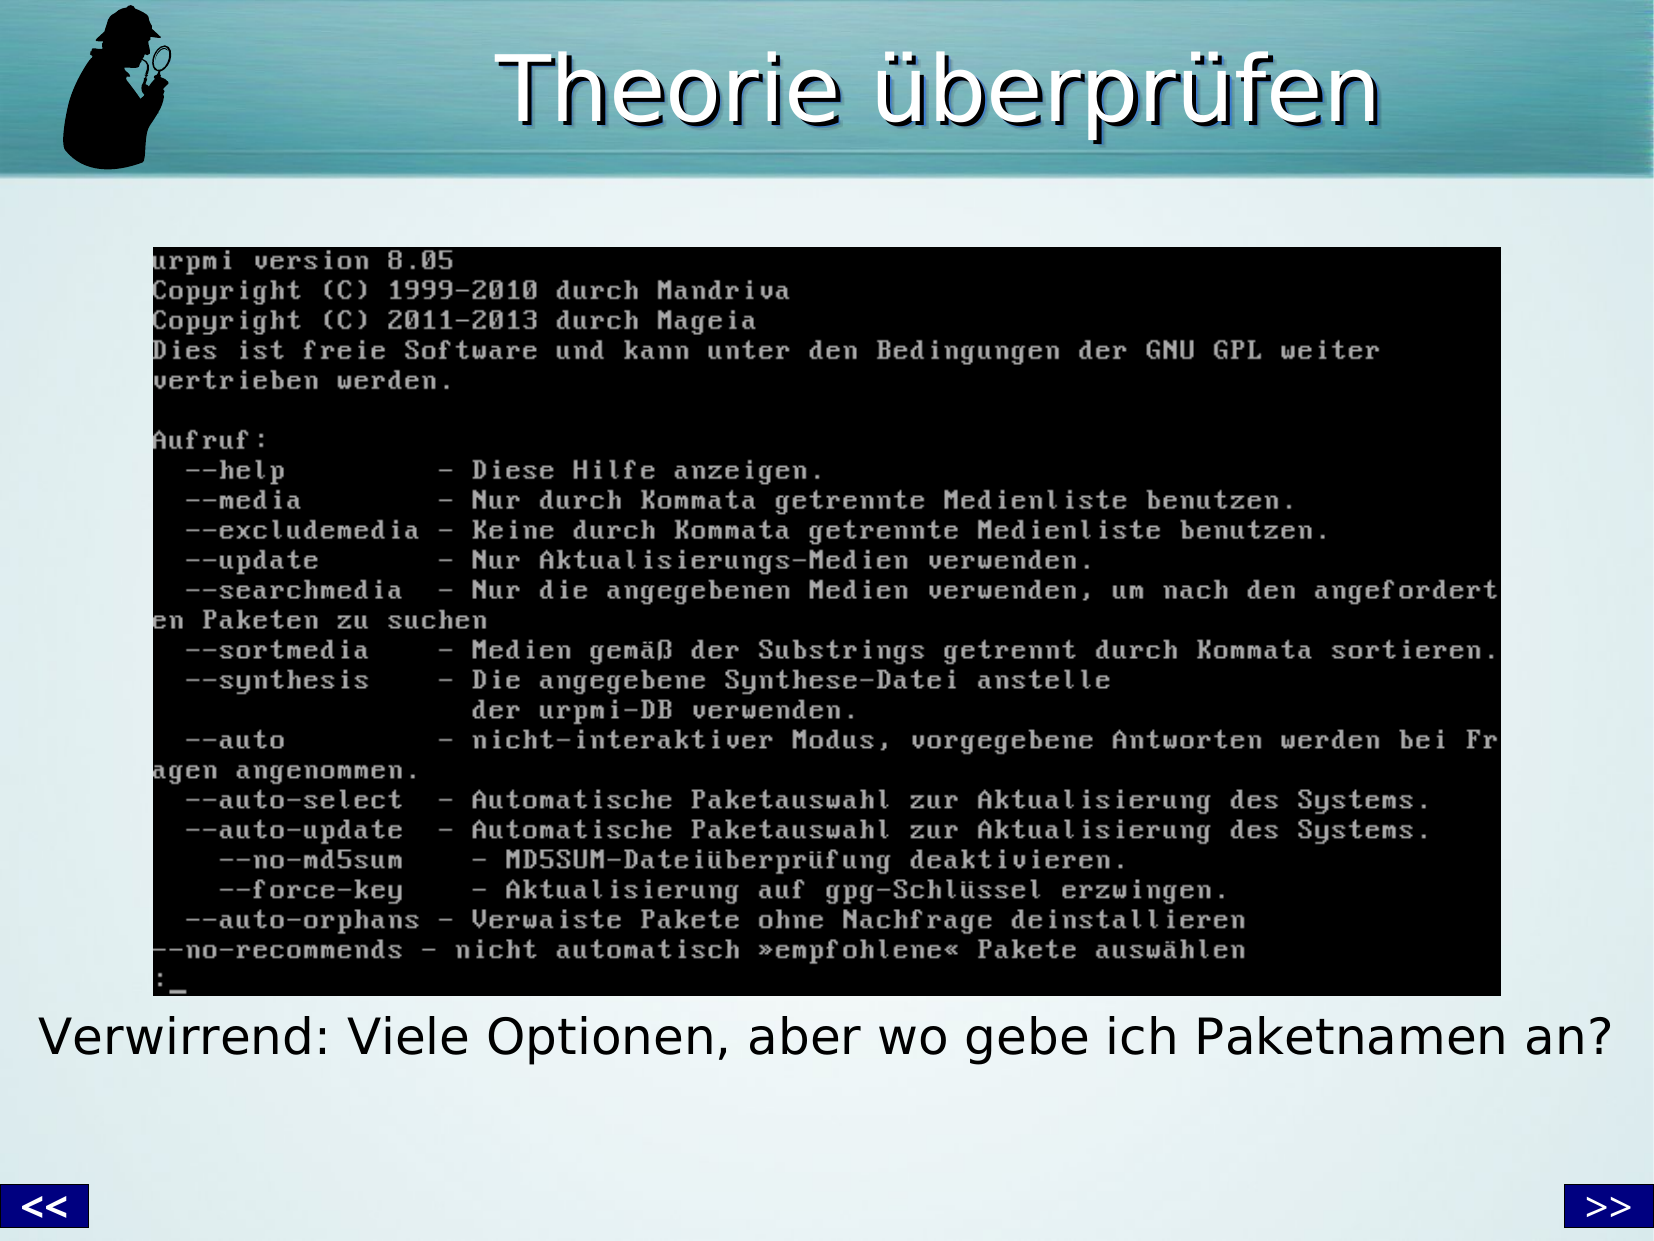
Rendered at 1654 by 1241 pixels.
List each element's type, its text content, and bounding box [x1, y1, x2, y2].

title Theorie überprüfen [224, 2, 1654, 178]
text_box Verwirrend: Viele Optionen, aber wo gebe ich Paketnamen an? [0, 1008, 1654, 1182]
picture [0, 1182, 1654, 1241]
picture [0, 0, 1654, 1008]
